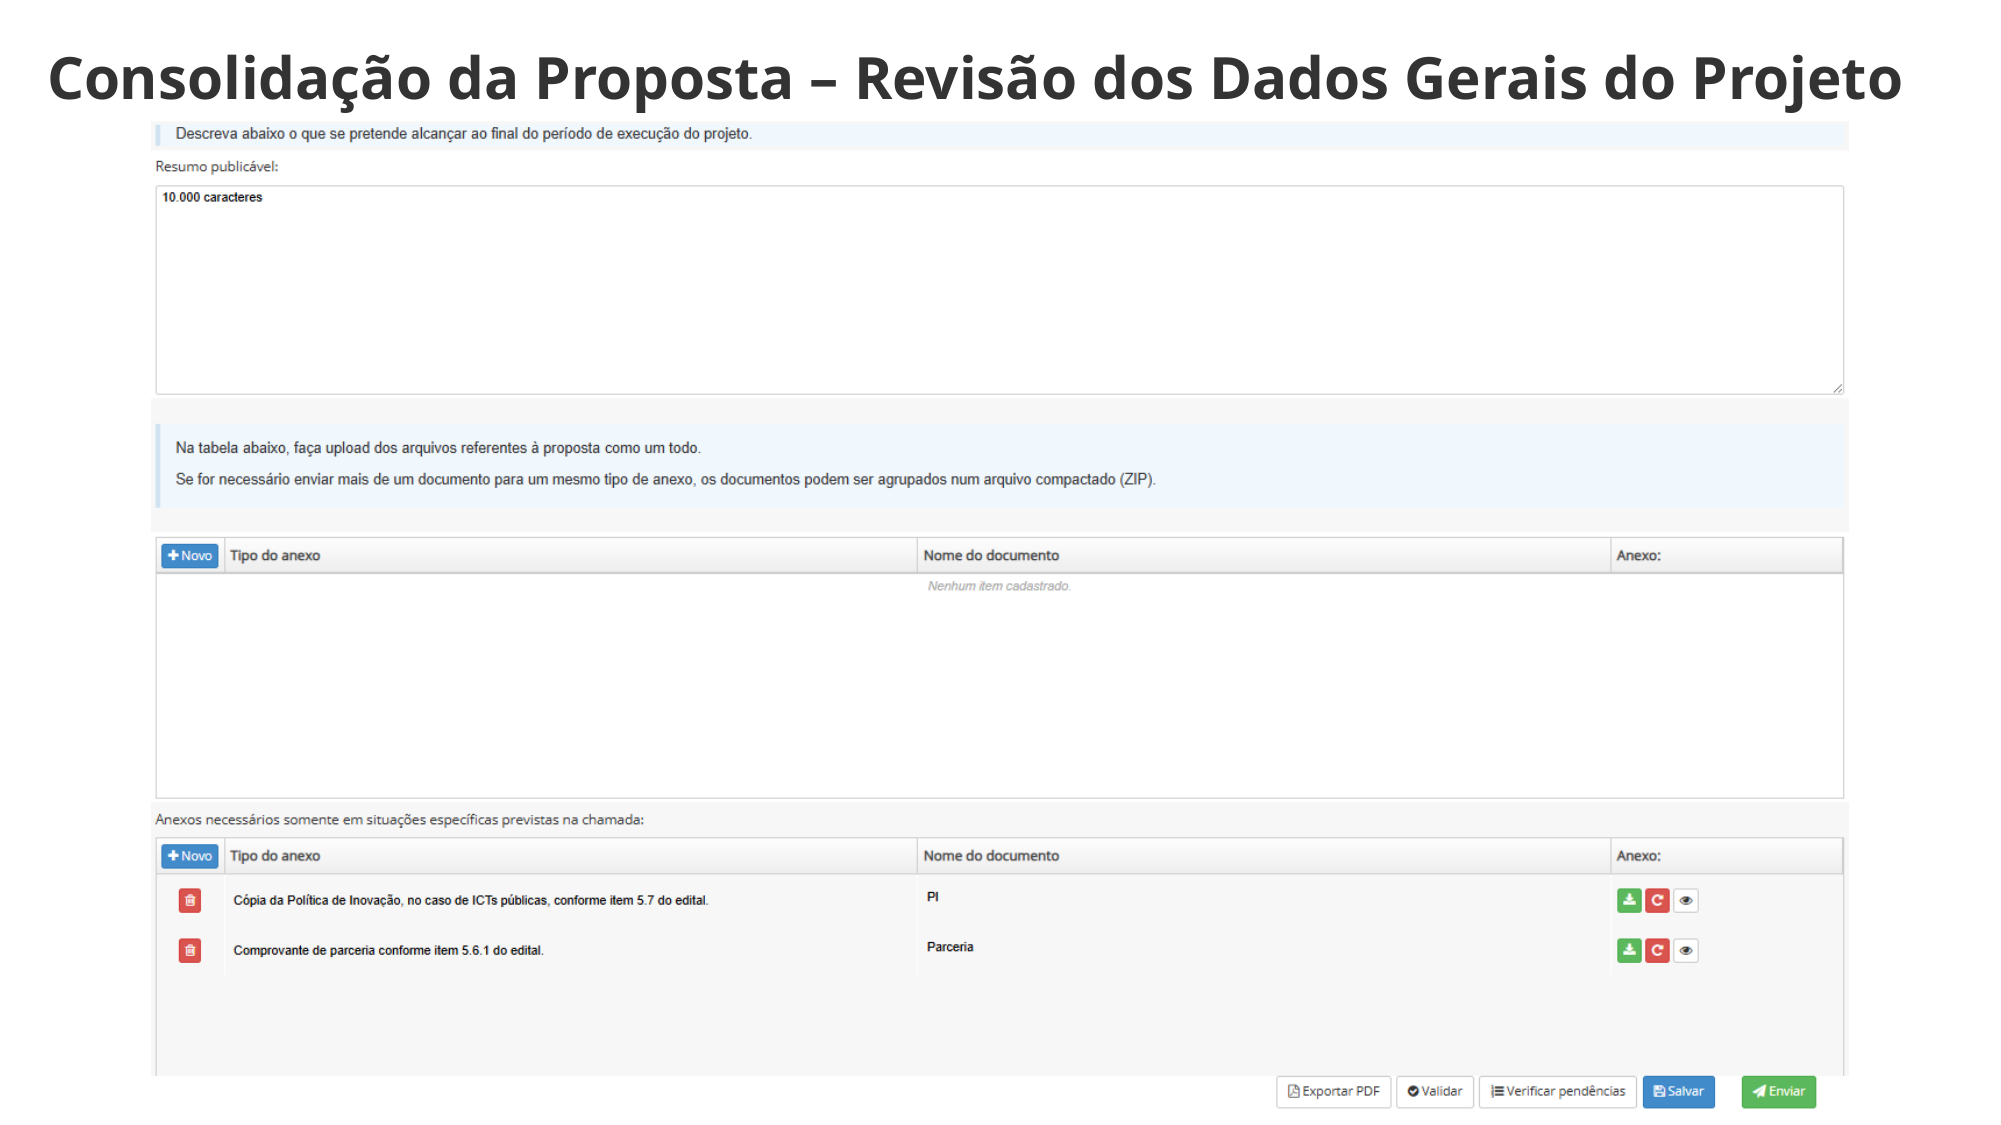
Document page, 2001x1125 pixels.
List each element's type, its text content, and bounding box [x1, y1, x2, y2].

title Consolidação da Proposta – Revisão dos Dados Gerais do Projeto [32, 29, 1982, 120]
picture [151, 119, 1849, 1112]
